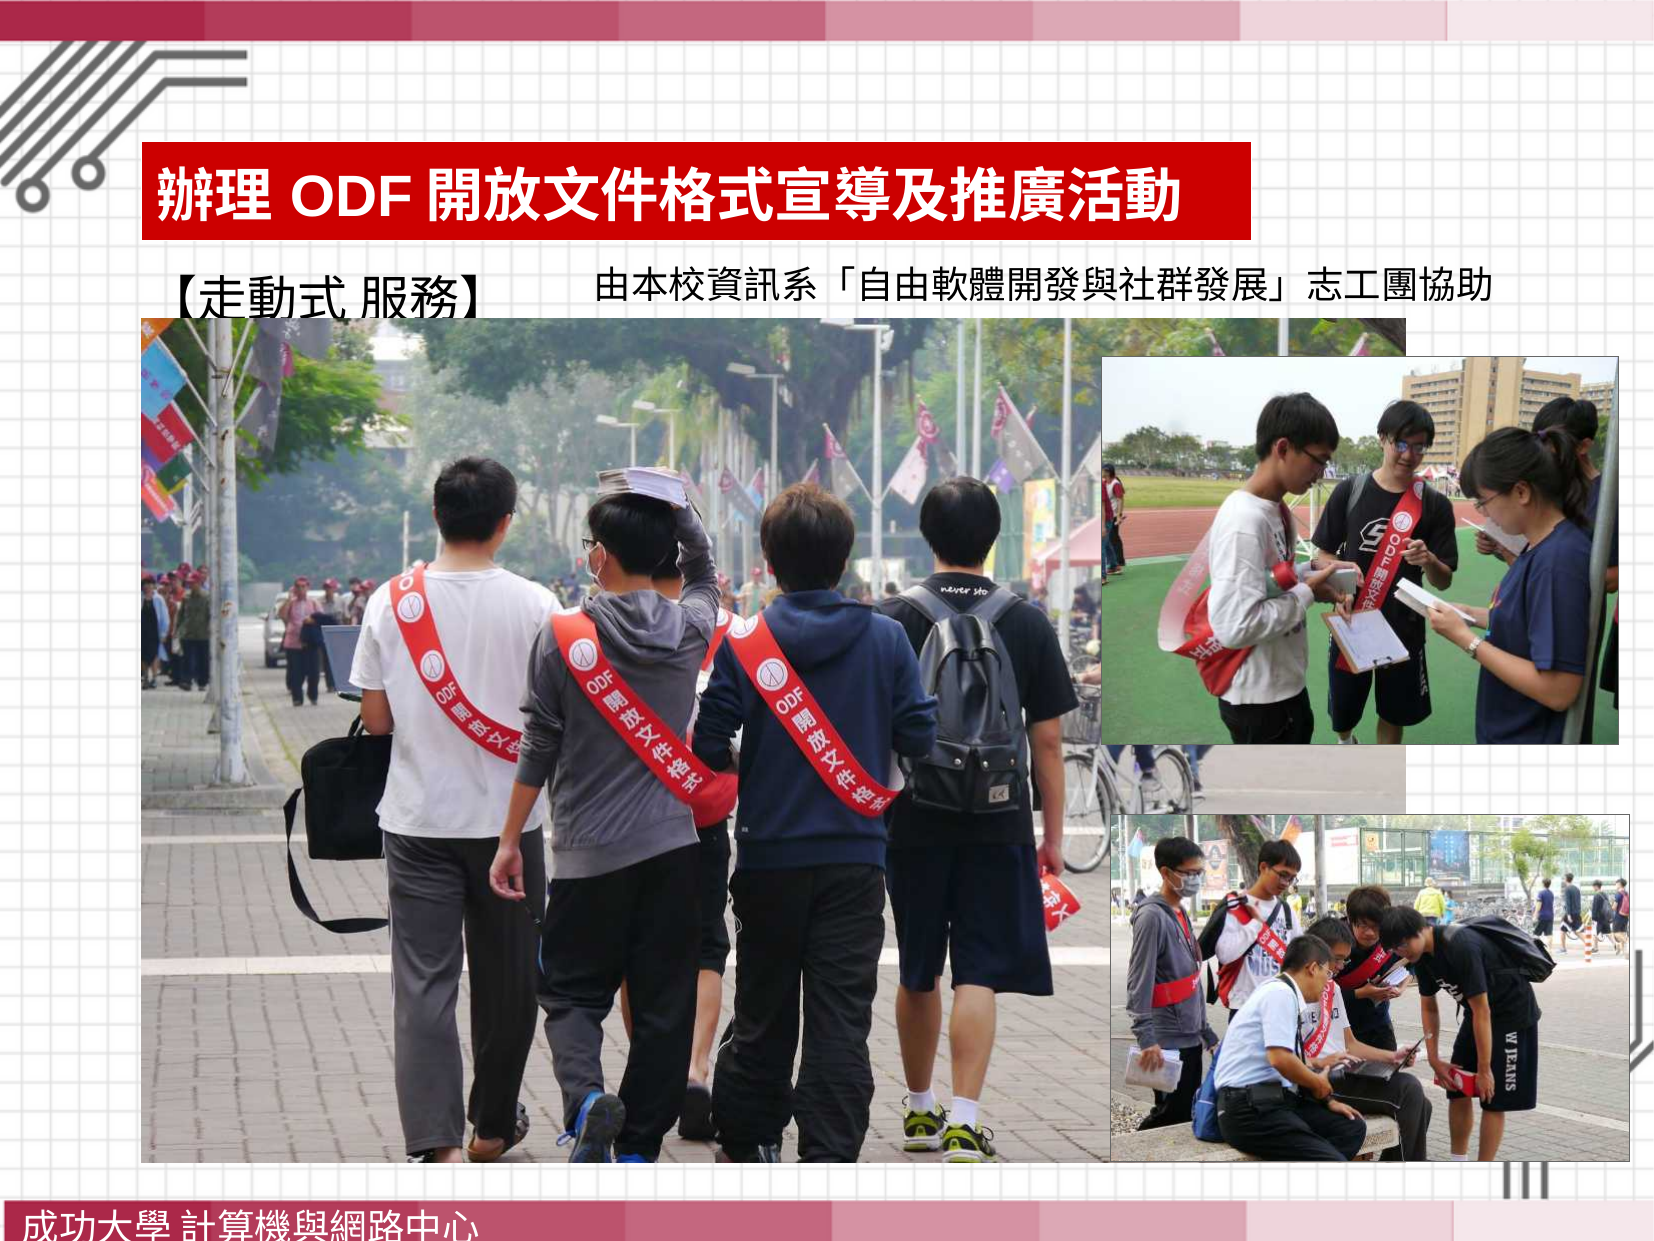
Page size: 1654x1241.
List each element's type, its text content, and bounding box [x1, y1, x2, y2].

text_box 辦理ODF開放文件格式宣導及推廣活動 [141, 141, 1252, 230]
text_box 由本校資訊系「自由軟體開發與社群發展」志工團協助 [578, 248, 1595, 357]
text_box 成功大學 計算機與網路中心 [6, 1190, 497, 1241]
picture [0, 0, 1654, 1241]
text_box 【走動式 服務】 [133, 241, 603, 392]
